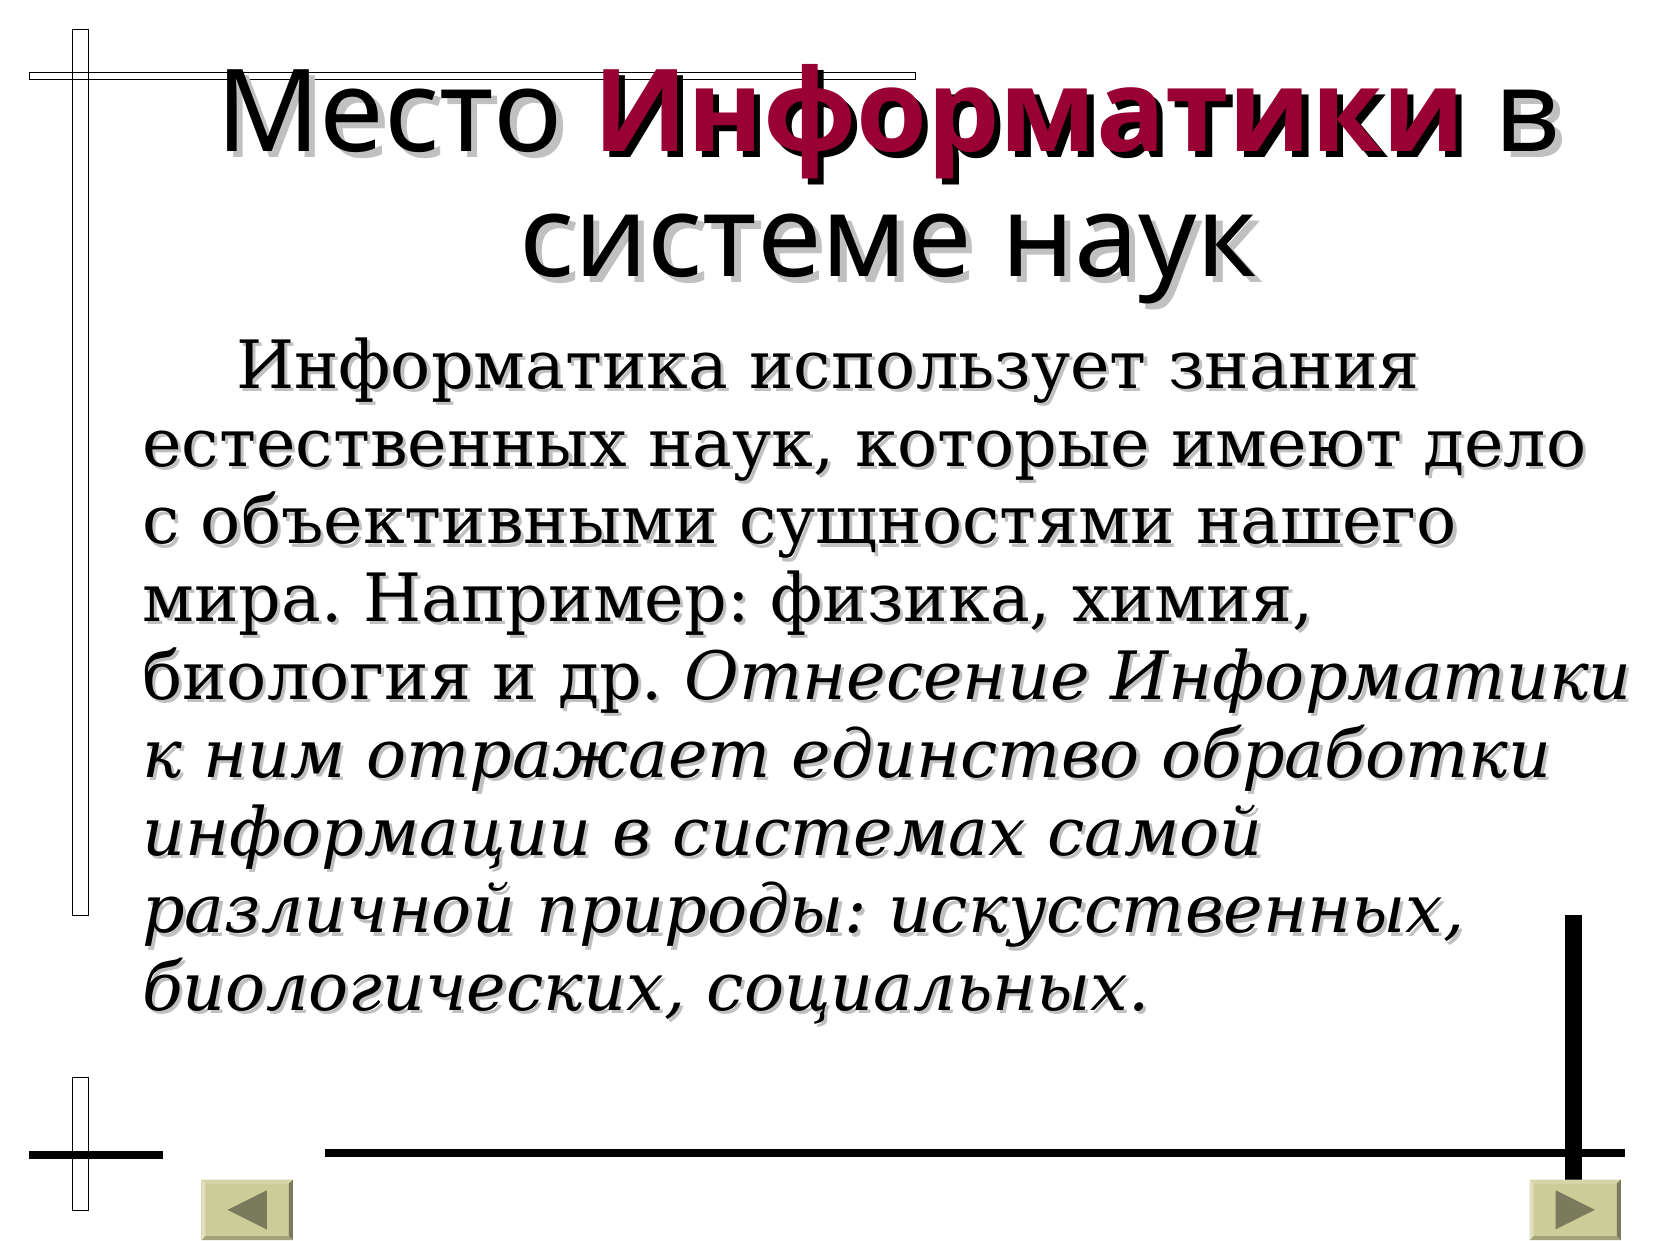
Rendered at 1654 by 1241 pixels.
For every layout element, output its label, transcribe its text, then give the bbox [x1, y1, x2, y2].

text_box [202, 1179, 293, 1241]
list Информатика использует знания естественных наук, которые имеют дело с объективными сущностями нашего мира. Например: физика, химия, биология и др. Отнесение Информатики к ним отражает единство обработки информации в системах самой различной природы: искусственных, биологических, социальных. [71, 318, 1654, 1194]
text_box [1530, 1179, 1621, 1241]
title Место Информатики в системе наук [123, 35, 1654, 318]
